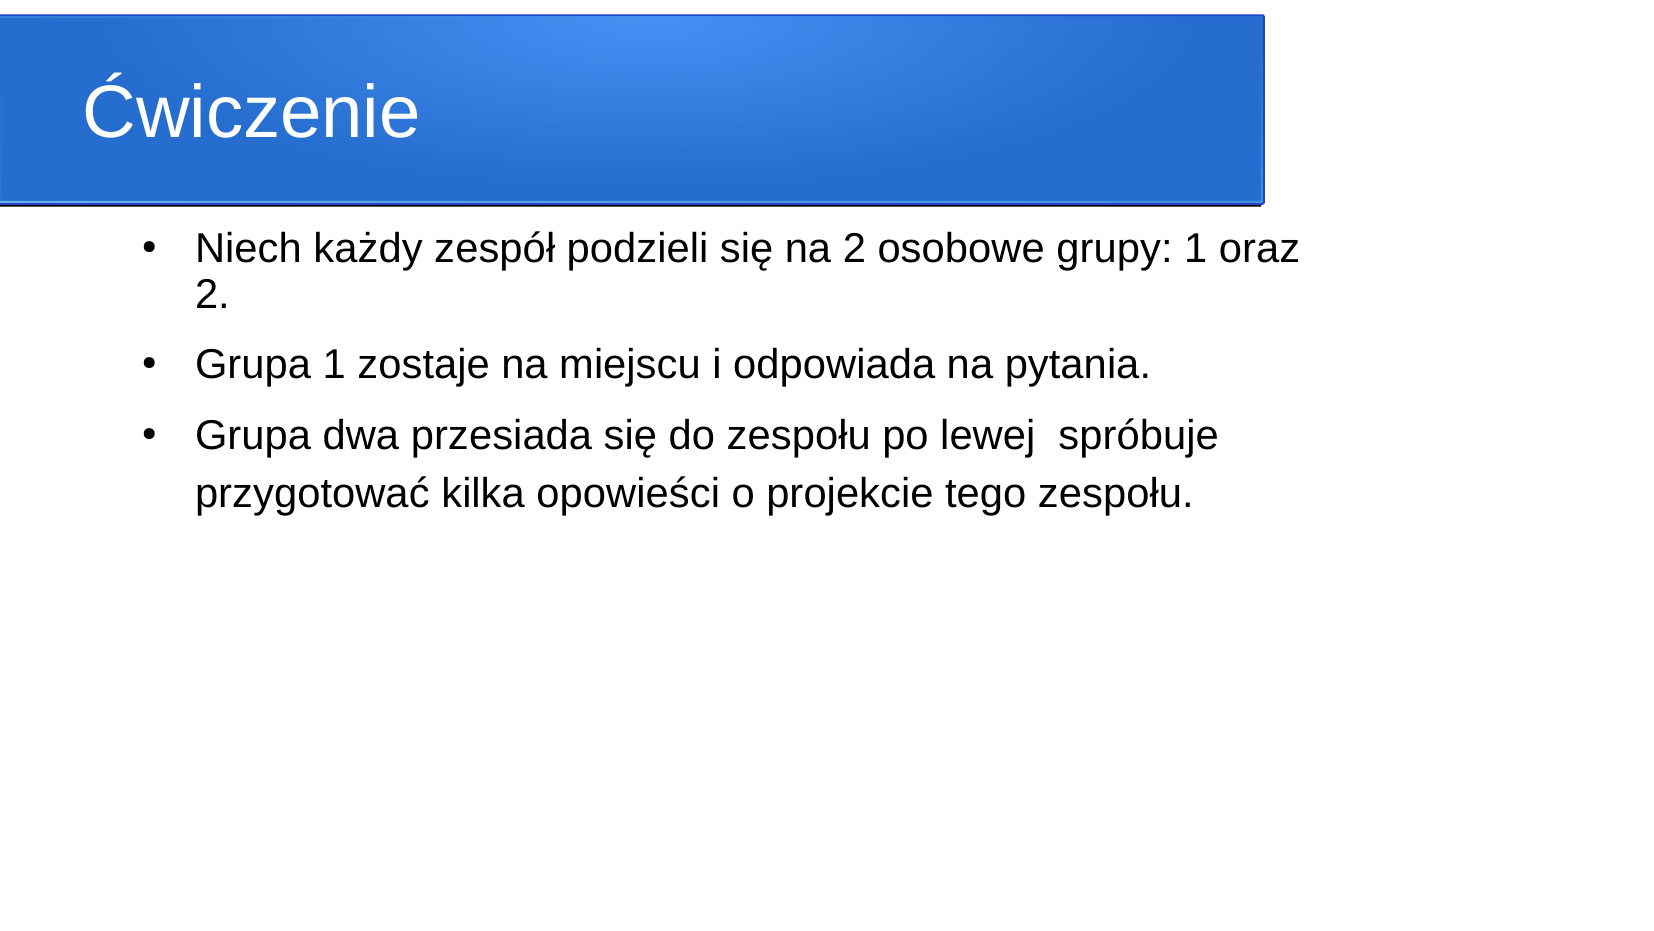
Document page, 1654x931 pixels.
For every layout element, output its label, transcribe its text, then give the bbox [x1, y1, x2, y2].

list Niech każdy zespół podzieli się na 2 osobowe grupy: 1 oraz 2. Grupa 1 zostaje na miejscu i odpowiada na pytania. Grupa dwa przesiada się do zespołu po lewej spróbuje przygotować kilka opowieści o projekcie tego zespołu. [124, 224, 1323, 764]
title Ćwiczenie [82, 35, 1235, 189]
